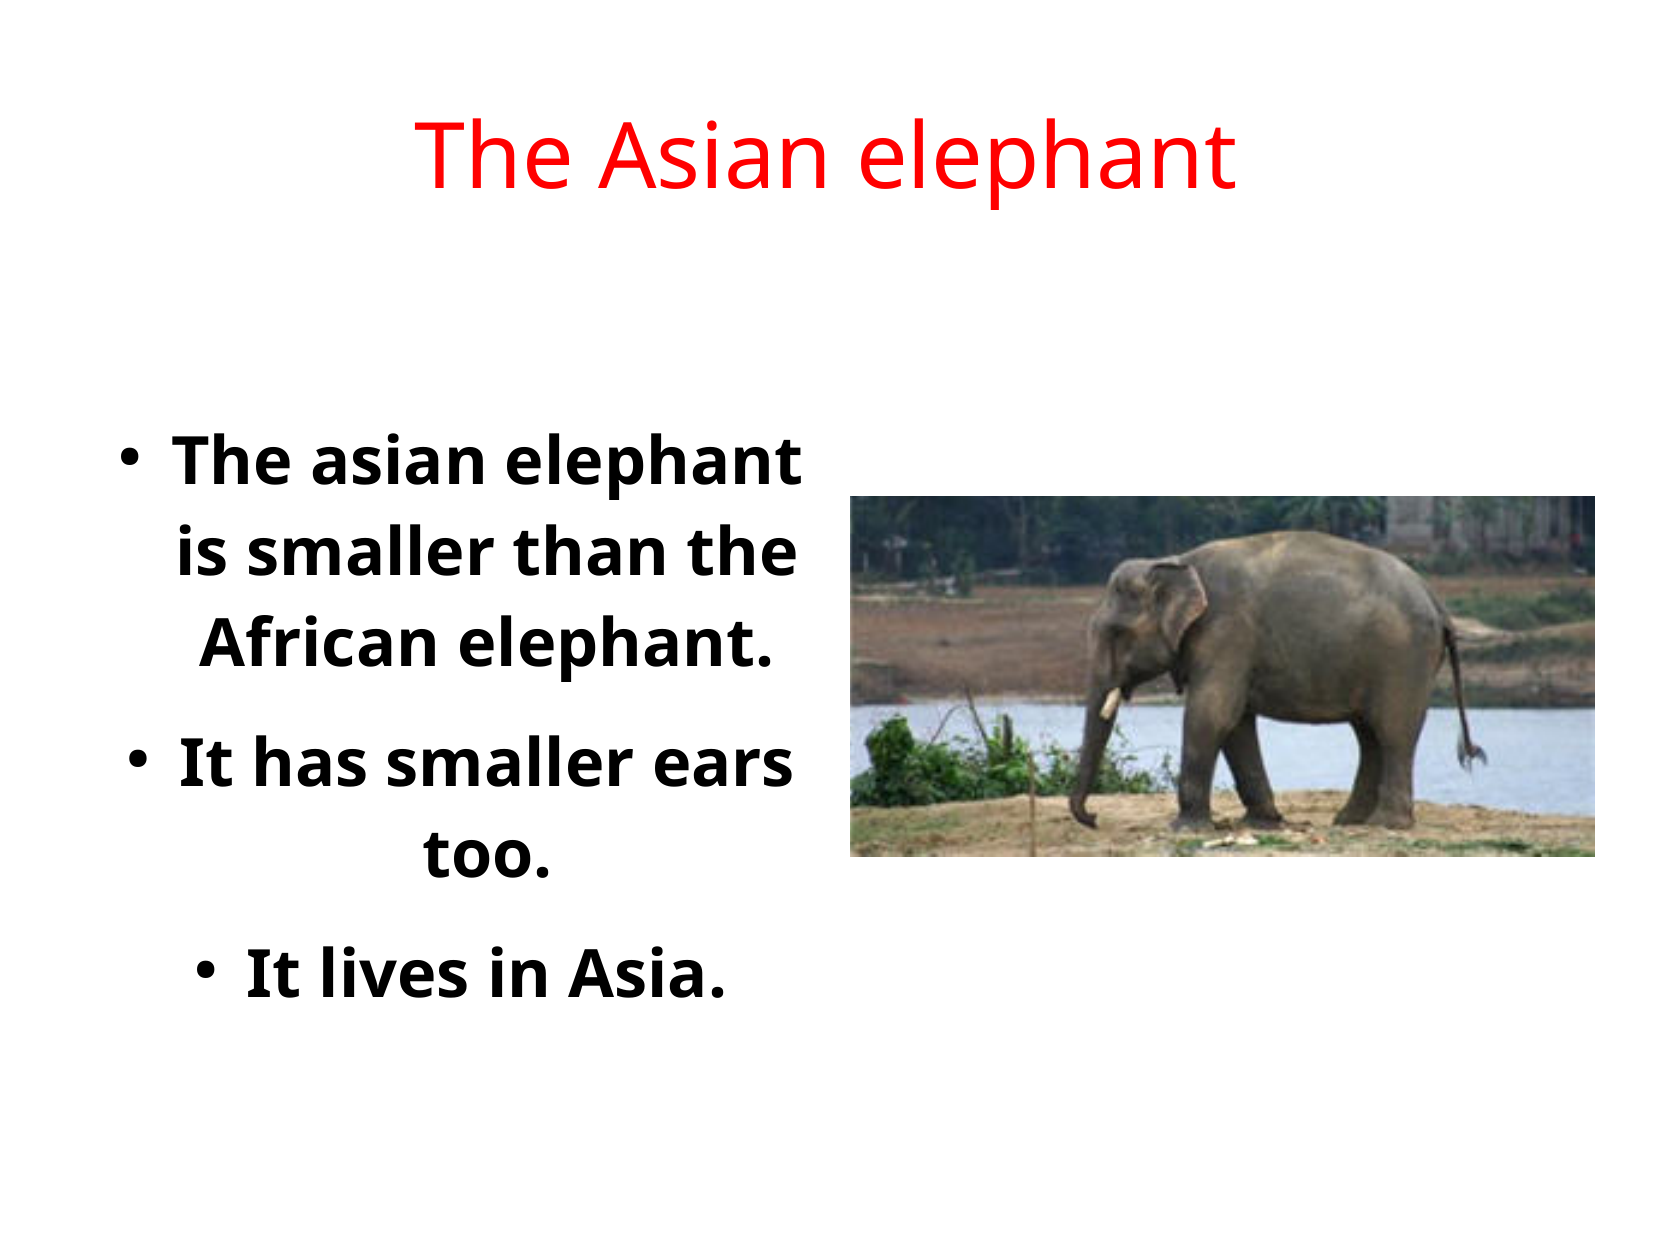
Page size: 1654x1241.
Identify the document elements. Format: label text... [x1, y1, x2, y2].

title The Asian elephant [82, 49, 1571, 257]
list The asian elephant is smaller than the African elephant. It has smaller ears too. It lives in Asia. [88, 413, 815, 1133]
picture [850, 496, 1595, 857]
